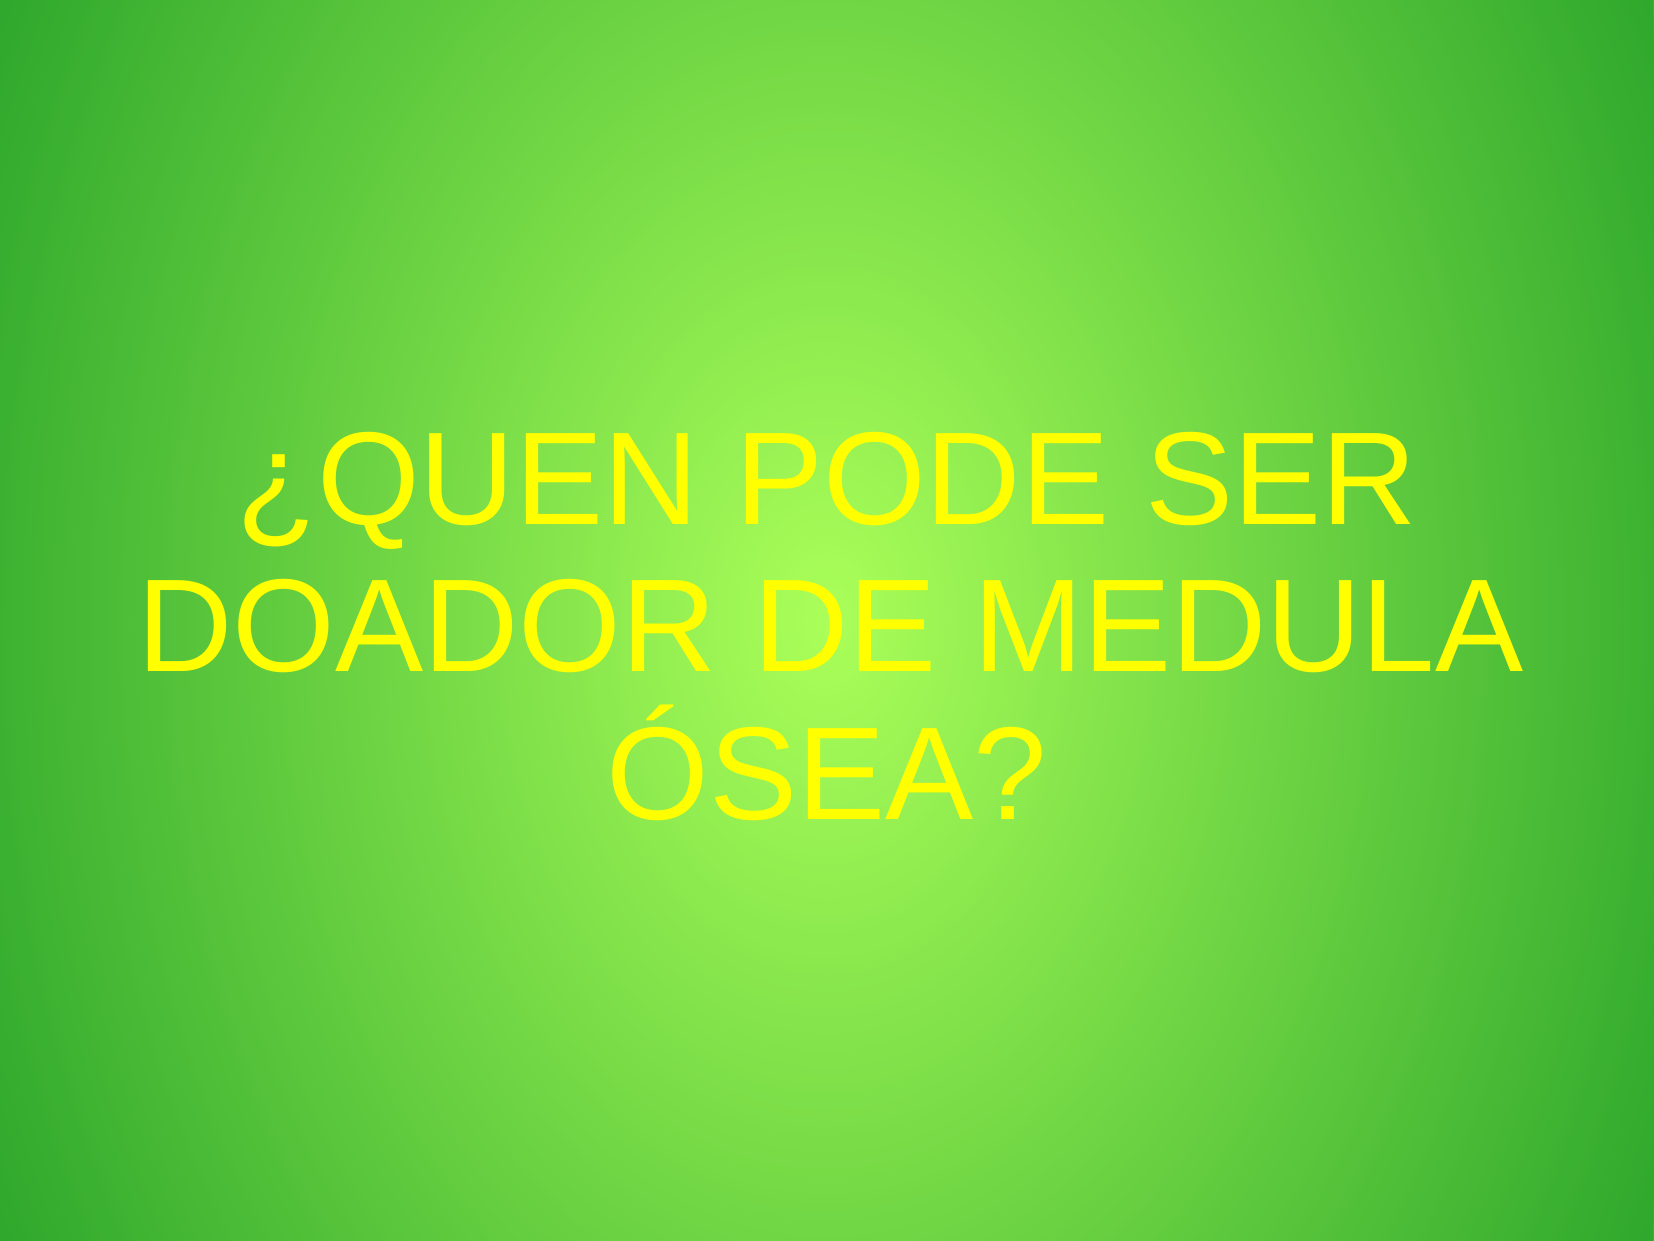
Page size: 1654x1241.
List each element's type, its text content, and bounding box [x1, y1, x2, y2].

title ¿QUEN PODE SER DOADOR DE MEDULA ÓSEA? [82, 188, 1571, 1063]
